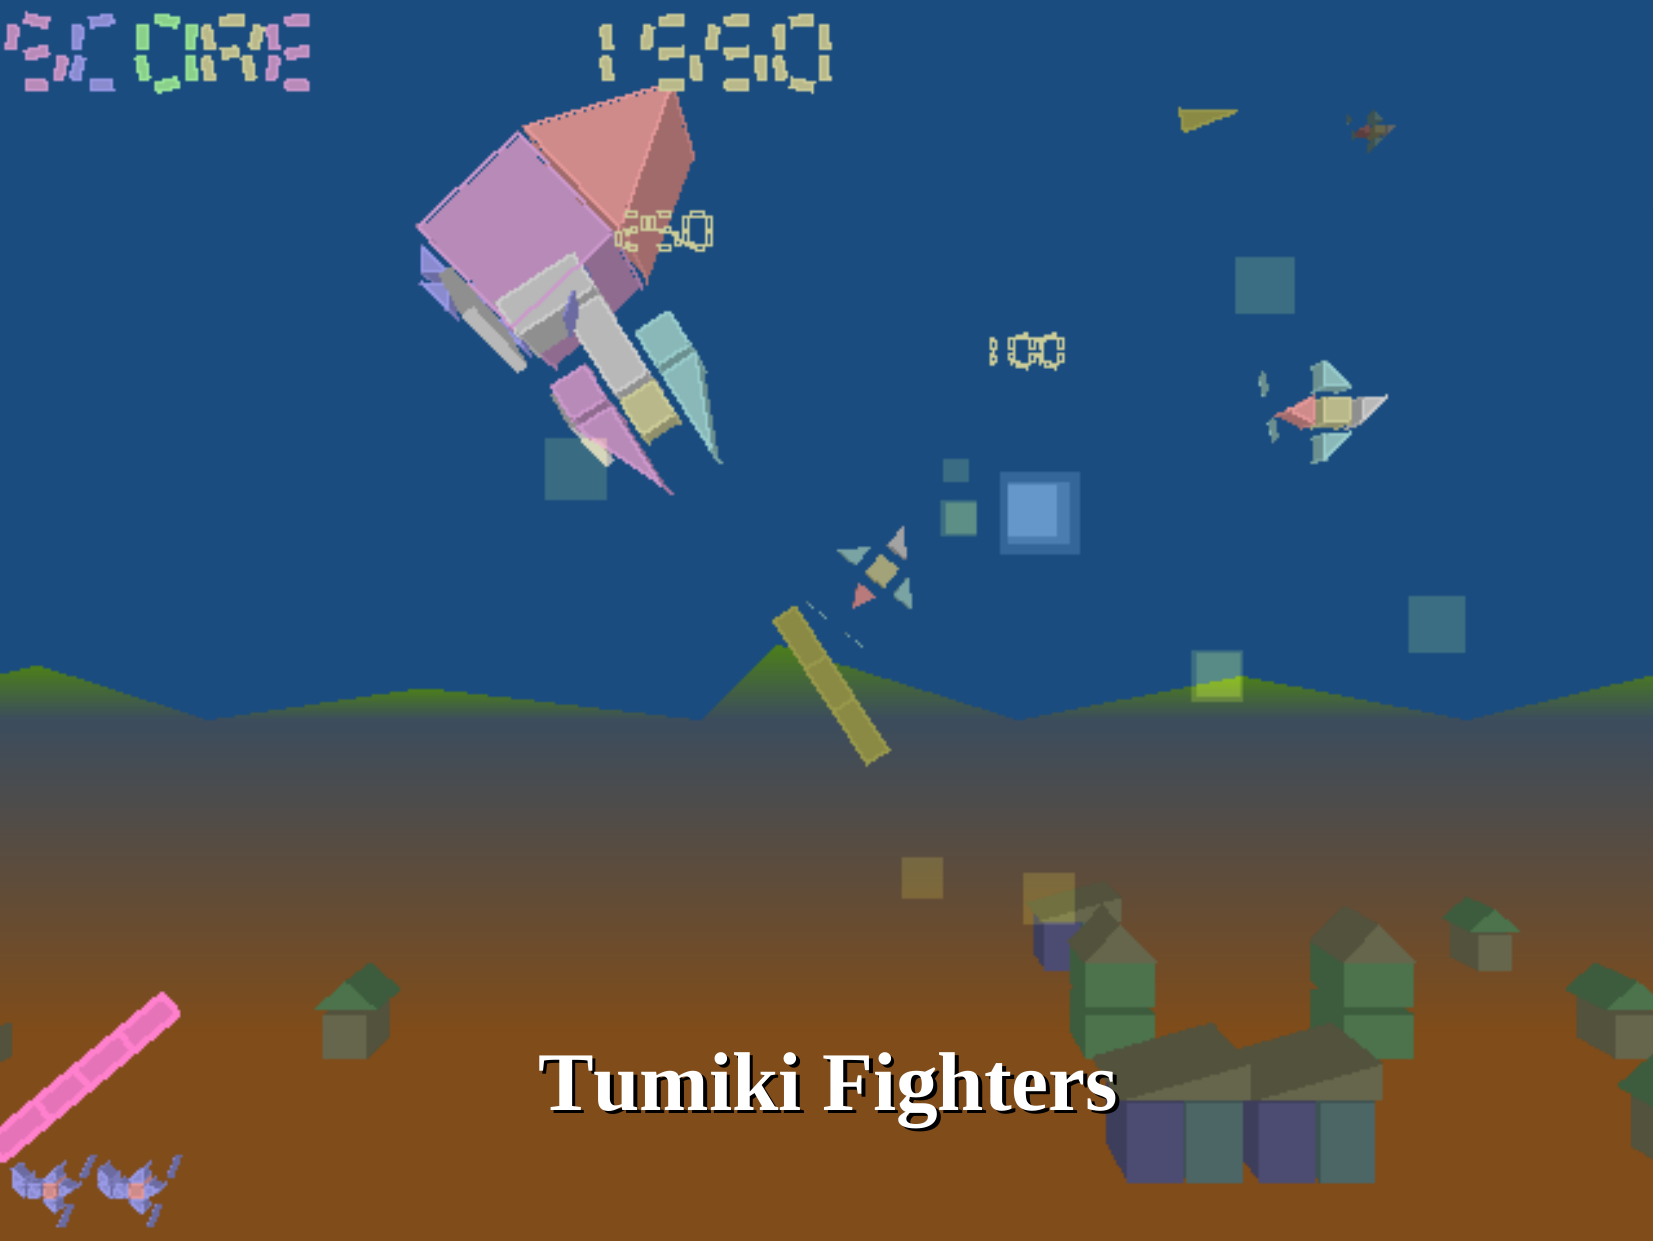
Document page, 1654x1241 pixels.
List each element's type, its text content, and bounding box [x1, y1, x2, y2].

picture [0, 0, 1653, 1241]
title Tumiki Fighters [90, 980, 1567, 1184]
